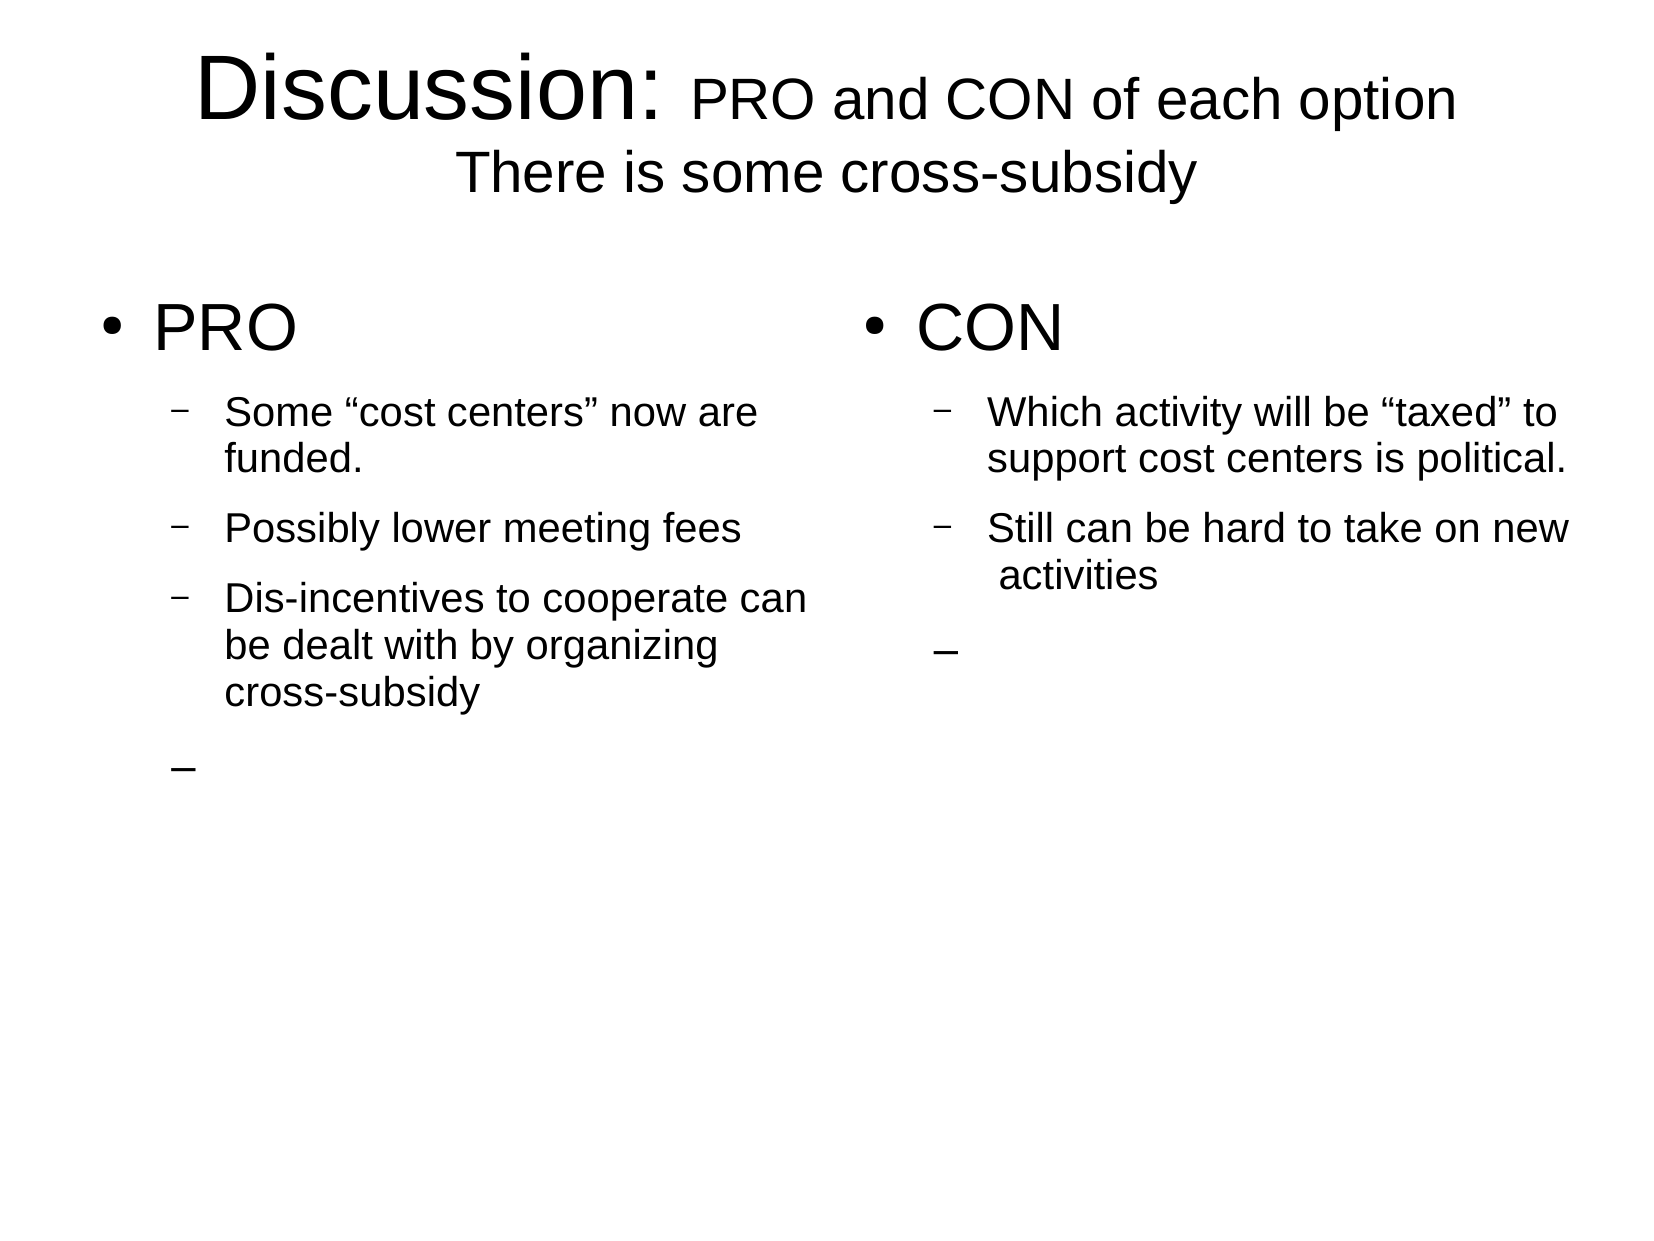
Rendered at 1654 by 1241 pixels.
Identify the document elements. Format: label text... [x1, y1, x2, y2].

list CON Which activity will be “taxed” to support cost centers is political. Still can be hard to take on new activities [845, 290, 1572, 1010]
list PRO Some “cost centers” now are funded. Possibly lower meeting fees Dis-incentives to cooperate can be dealt with by organizing cross-subsidy [82, 290, 809, 1010]
title Discussion: PRO and CON of each option There is some cross-subsidy [82, 36, 1571, 270]
